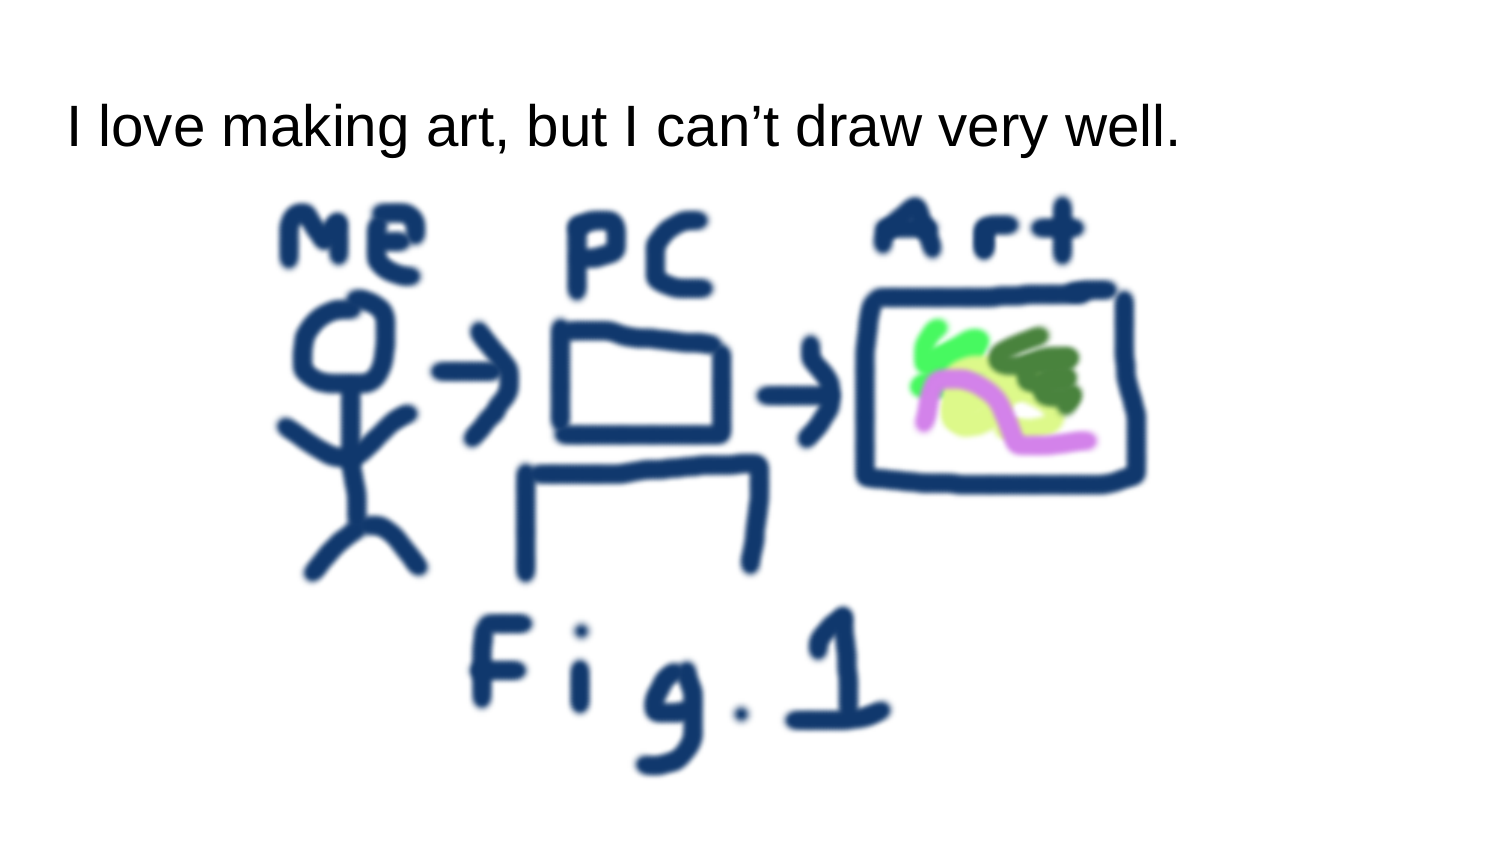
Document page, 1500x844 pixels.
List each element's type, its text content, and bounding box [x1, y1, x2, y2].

picture [241, 186, 1206, 790]
title I love making art, but I can’t draw very well. [51, 72, 1449, 167]
